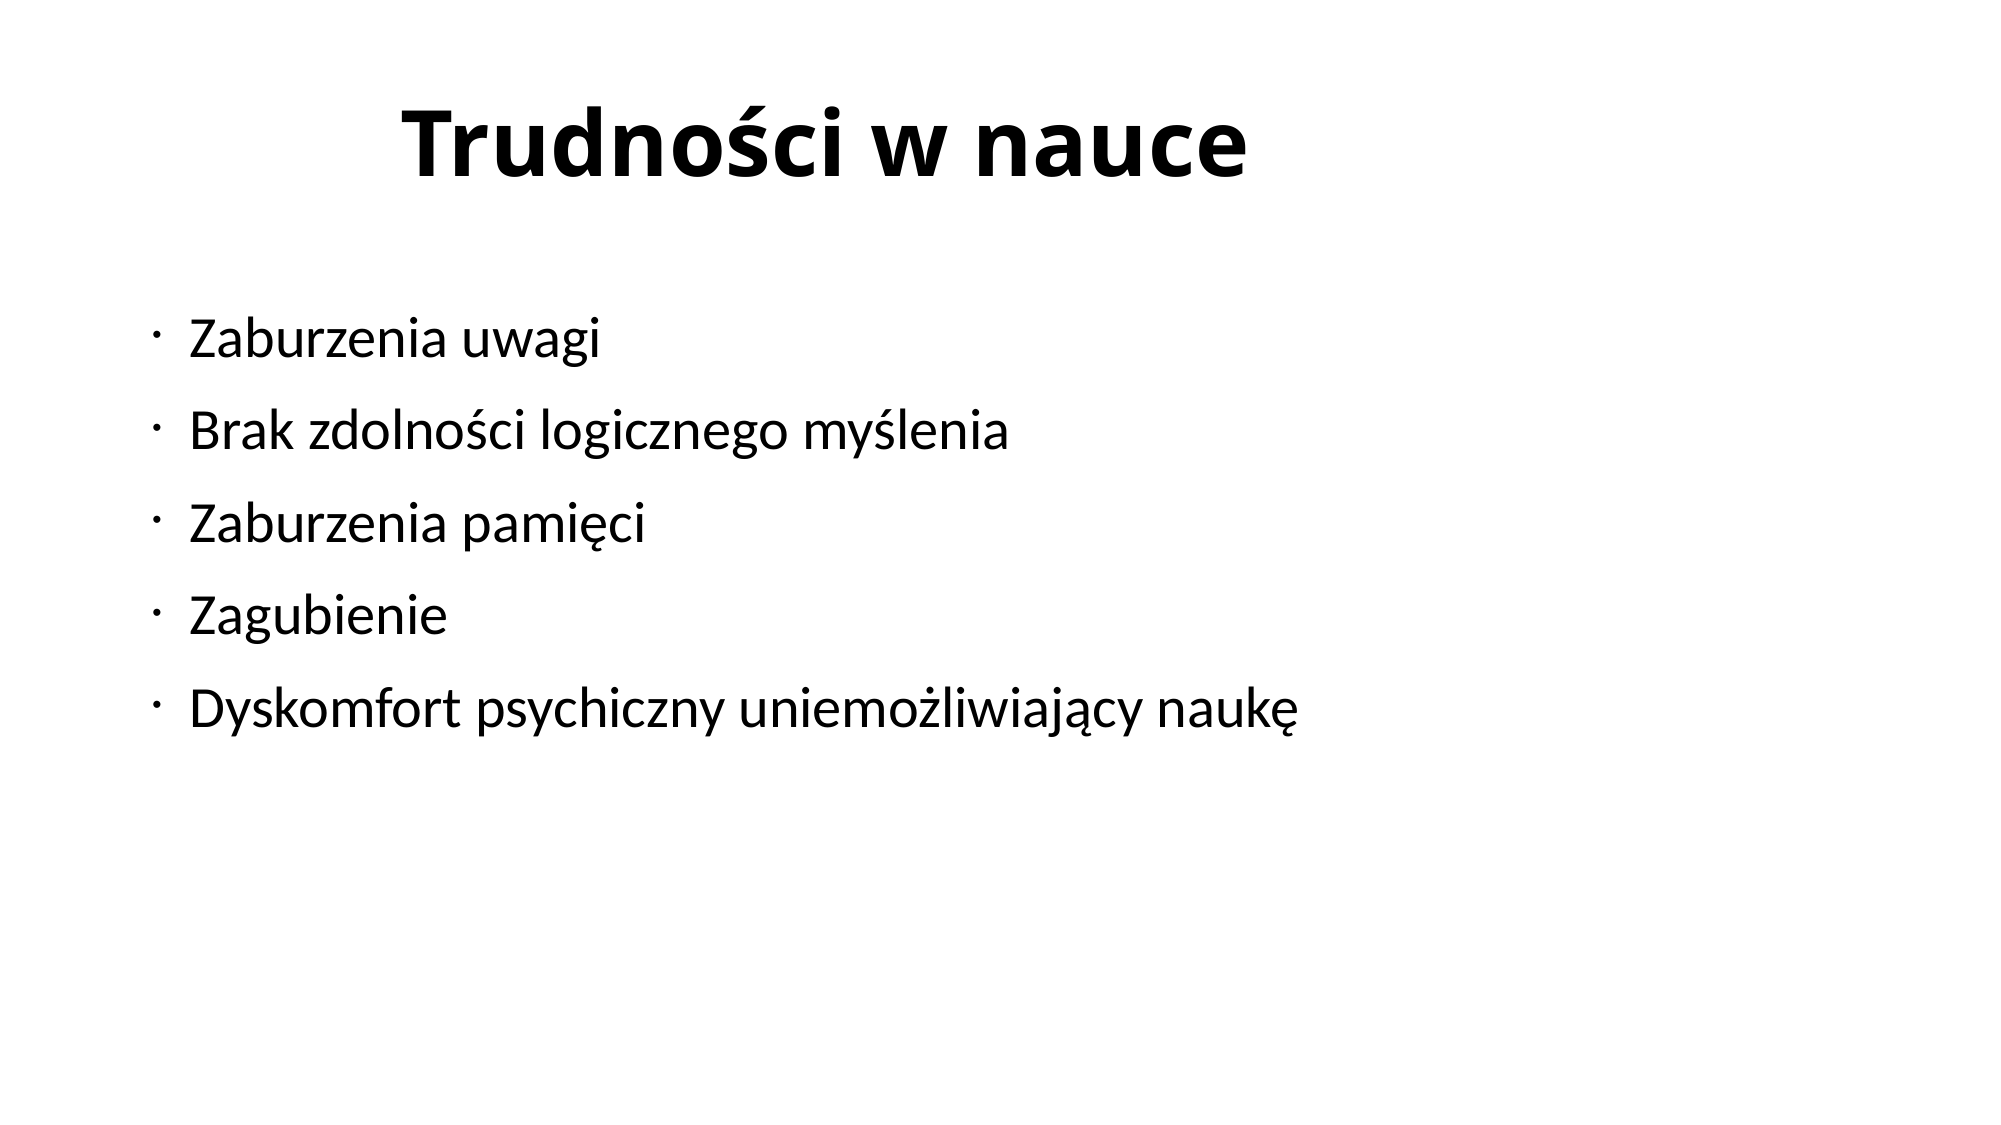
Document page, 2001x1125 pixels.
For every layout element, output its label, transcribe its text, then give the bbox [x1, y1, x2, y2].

title Trudności w nauce [385, 90, 1500, 299]
list Zaburzenia uwagi Brak zdolności logicznego myślenia Zaburzenia pamięci Zagubienie Dyskomfort psychiczny uniemożliwiający naukę [137, 299, 1863, 1014]
